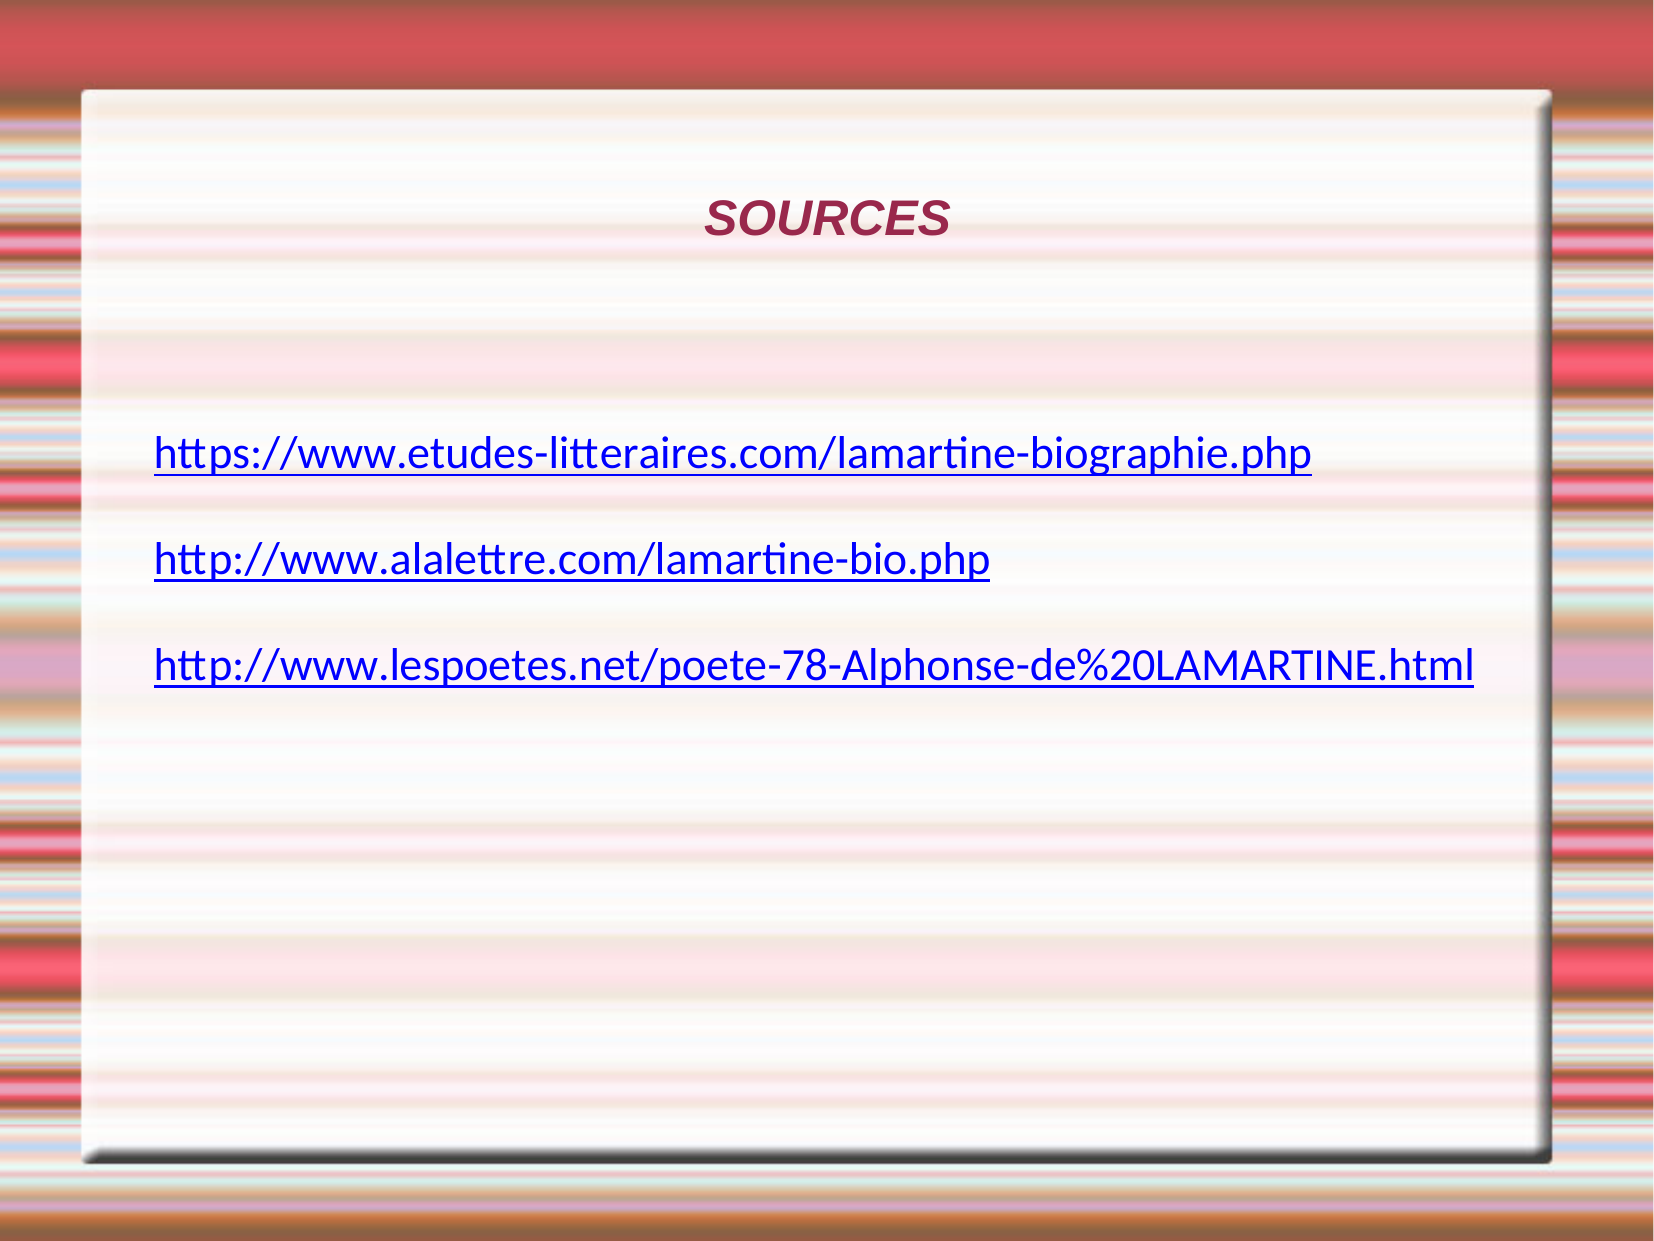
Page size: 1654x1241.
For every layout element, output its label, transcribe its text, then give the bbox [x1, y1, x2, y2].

picture [0, 0, 1654, 1241]
text_box [377, 188, 1040, 339]
title SOURCES [121, 114, 1534, 322]
